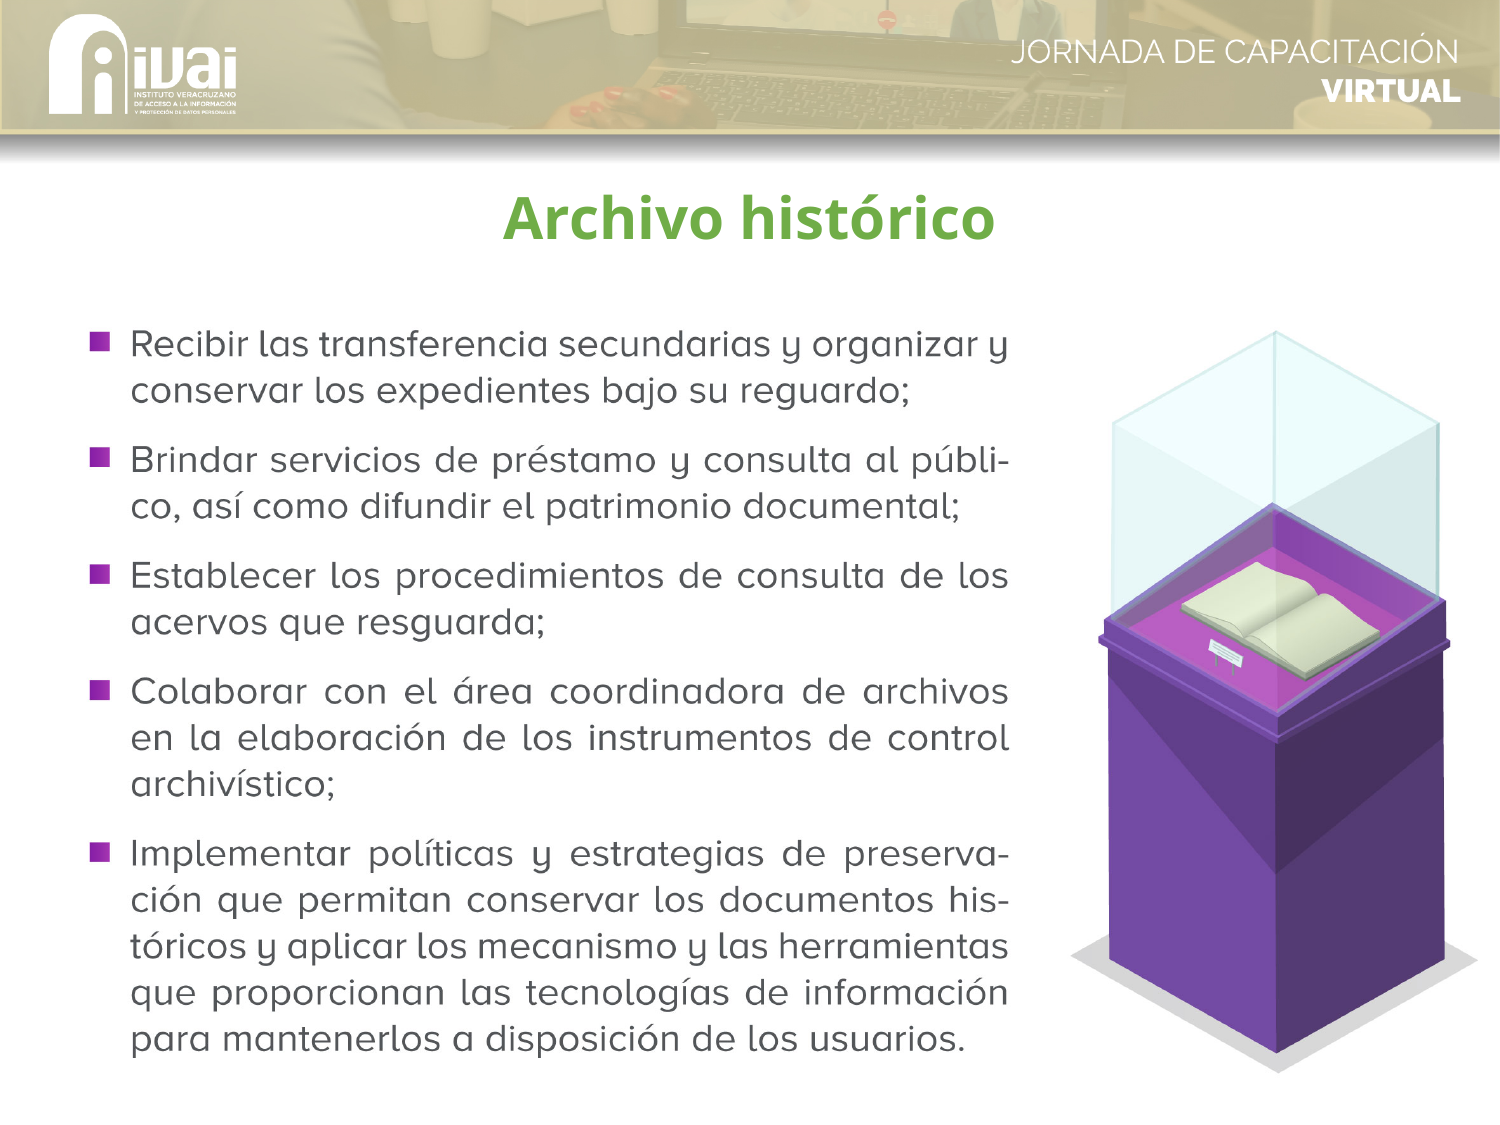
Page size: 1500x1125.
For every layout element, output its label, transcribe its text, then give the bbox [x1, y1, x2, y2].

title Archivo histórico [103, 164, 1397, 277]
picture [0, 277, 1500, 1125]
